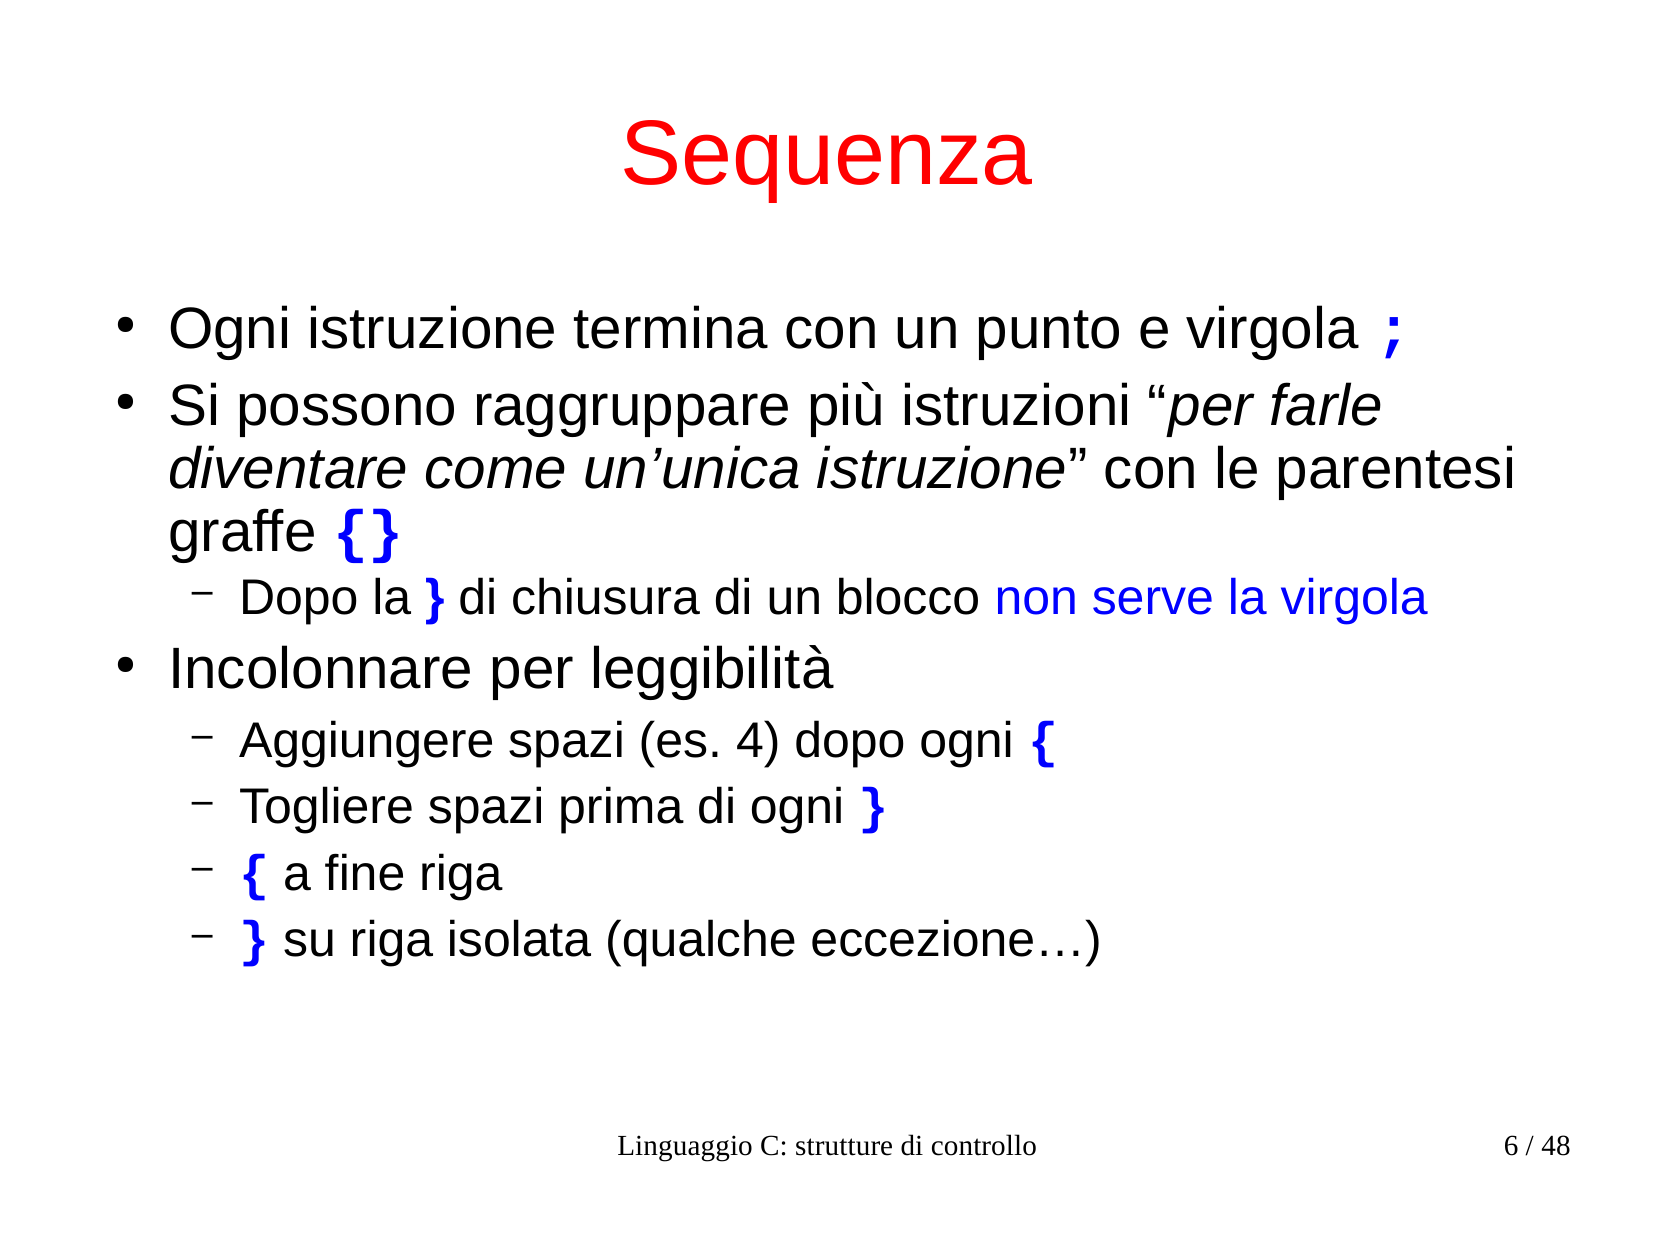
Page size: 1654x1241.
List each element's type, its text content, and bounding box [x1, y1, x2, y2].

title Sequenza [82, 49, 1571, 257]
list Ogni istruzione termina con un punto e virgola ; Si possono raggruppare più istruzioni “per farle diventare come un’unica istruzione” con le parentesi graffe {} Dopo la } di chiusura di un blocco non serve la virgola Incolonnare per leggibilità Aggiungere spazi (es. 4) dopo ogni { Togliere spazi prima di ogni } { a fine riga } su riga isolata (qualche eccezione…) [82, 290, 1571, 1109]
